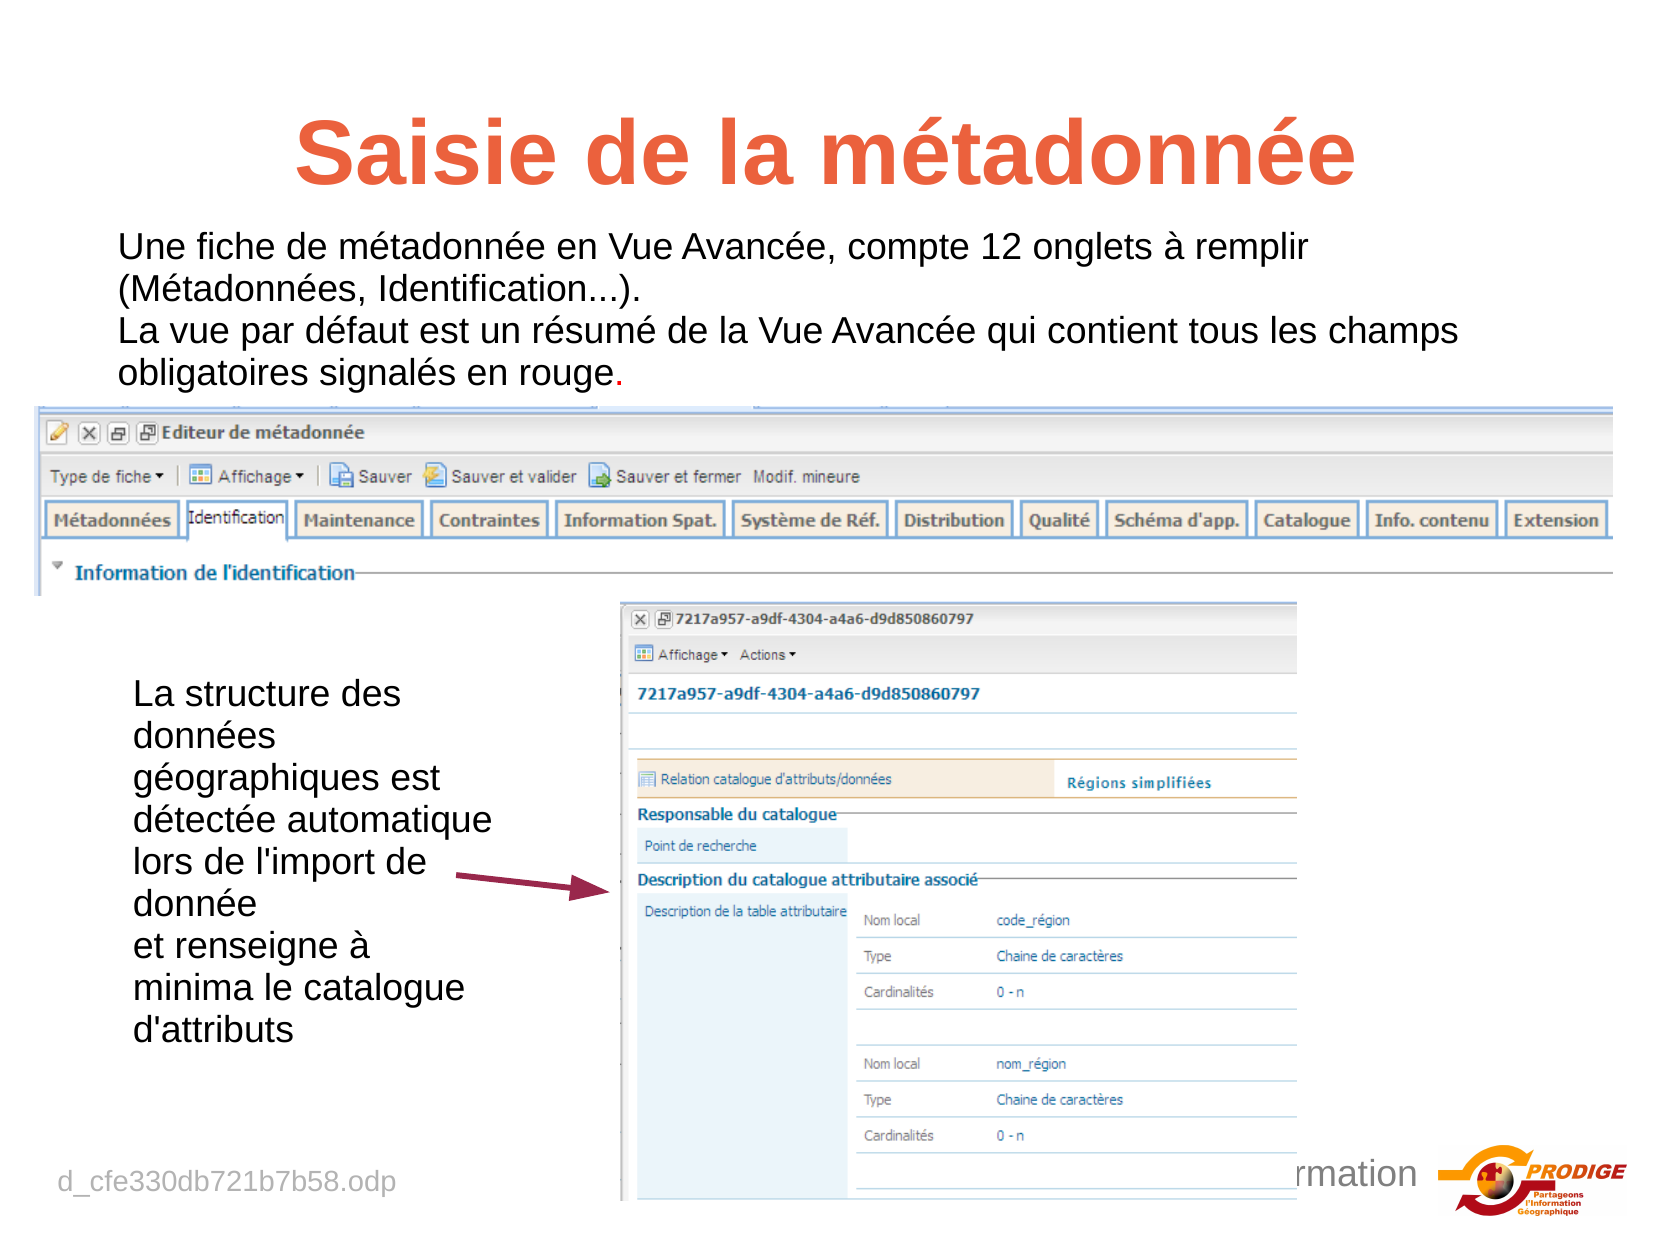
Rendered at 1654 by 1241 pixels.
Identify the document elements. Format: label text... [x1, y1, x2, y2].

title Saisie de la métadonnée [82, 56, 1571, 250]
picture [34, 406, 1613, 596]
text_box Une fiche de métadonnée en Vue Avancée, compte 12 onglets à remplir (Métadonnées, Identification...). La vue par défaut est un résumé de la Vue Avancée qui contient tous les champs obligatoires signalés en rouge. [102, 218, 1570, 395]
picture [1438, 1145, 1627, 1216]
picture [620, 601, 1297, 1201]
text_box La structure des données géographiques est détectée automatique lors de l'import de donnée et renseigne à minima le catalogue d'attributs [118, 665, 514, 1132]
